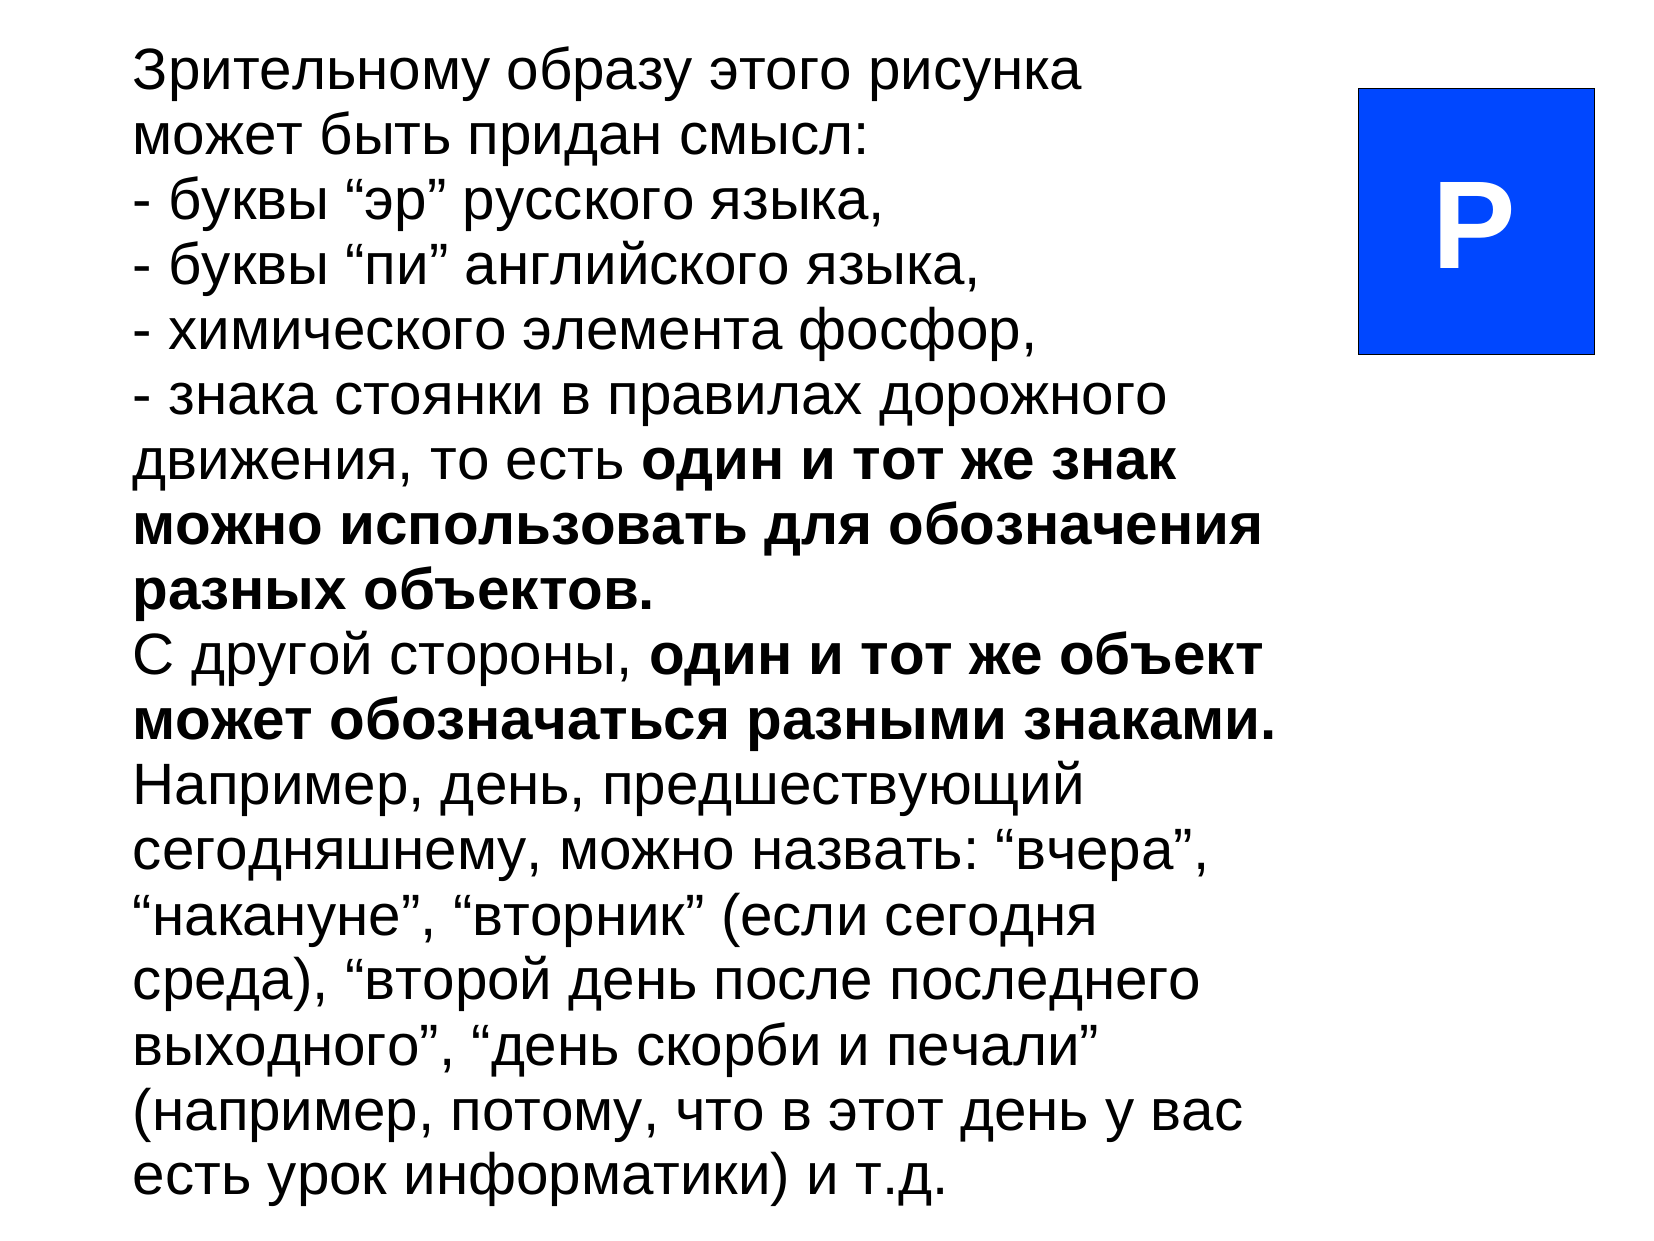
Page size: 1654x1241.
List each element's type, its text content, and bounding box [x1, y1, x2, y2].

text_box Р [1417, 147, 1531, 303]
text_box [1358, 88, 1595, 355]
text_box Зрительному образу этого рисунка может быть придан смысл: - буквы “эр” русского языка, - буквы “пи” английского языка, - химического элемента фосфор, - знака стоянки в правилах дорожного движения, то есть один и тот же знак можно использовать для обозначения разных объектов. С другой стороны, один и тот же объект может обозначаться разными знаками. Например, день, предшествующий сегодняшнему, можно назвать: “вчера”, “накануне”, “вторник” (если сегодня среда), “второй день после последнего выходного”, “день скорби и печали” (например, потому, что в этот день у вас есть урок информатики) и т.д. [118, 29, 1300, 1220]
